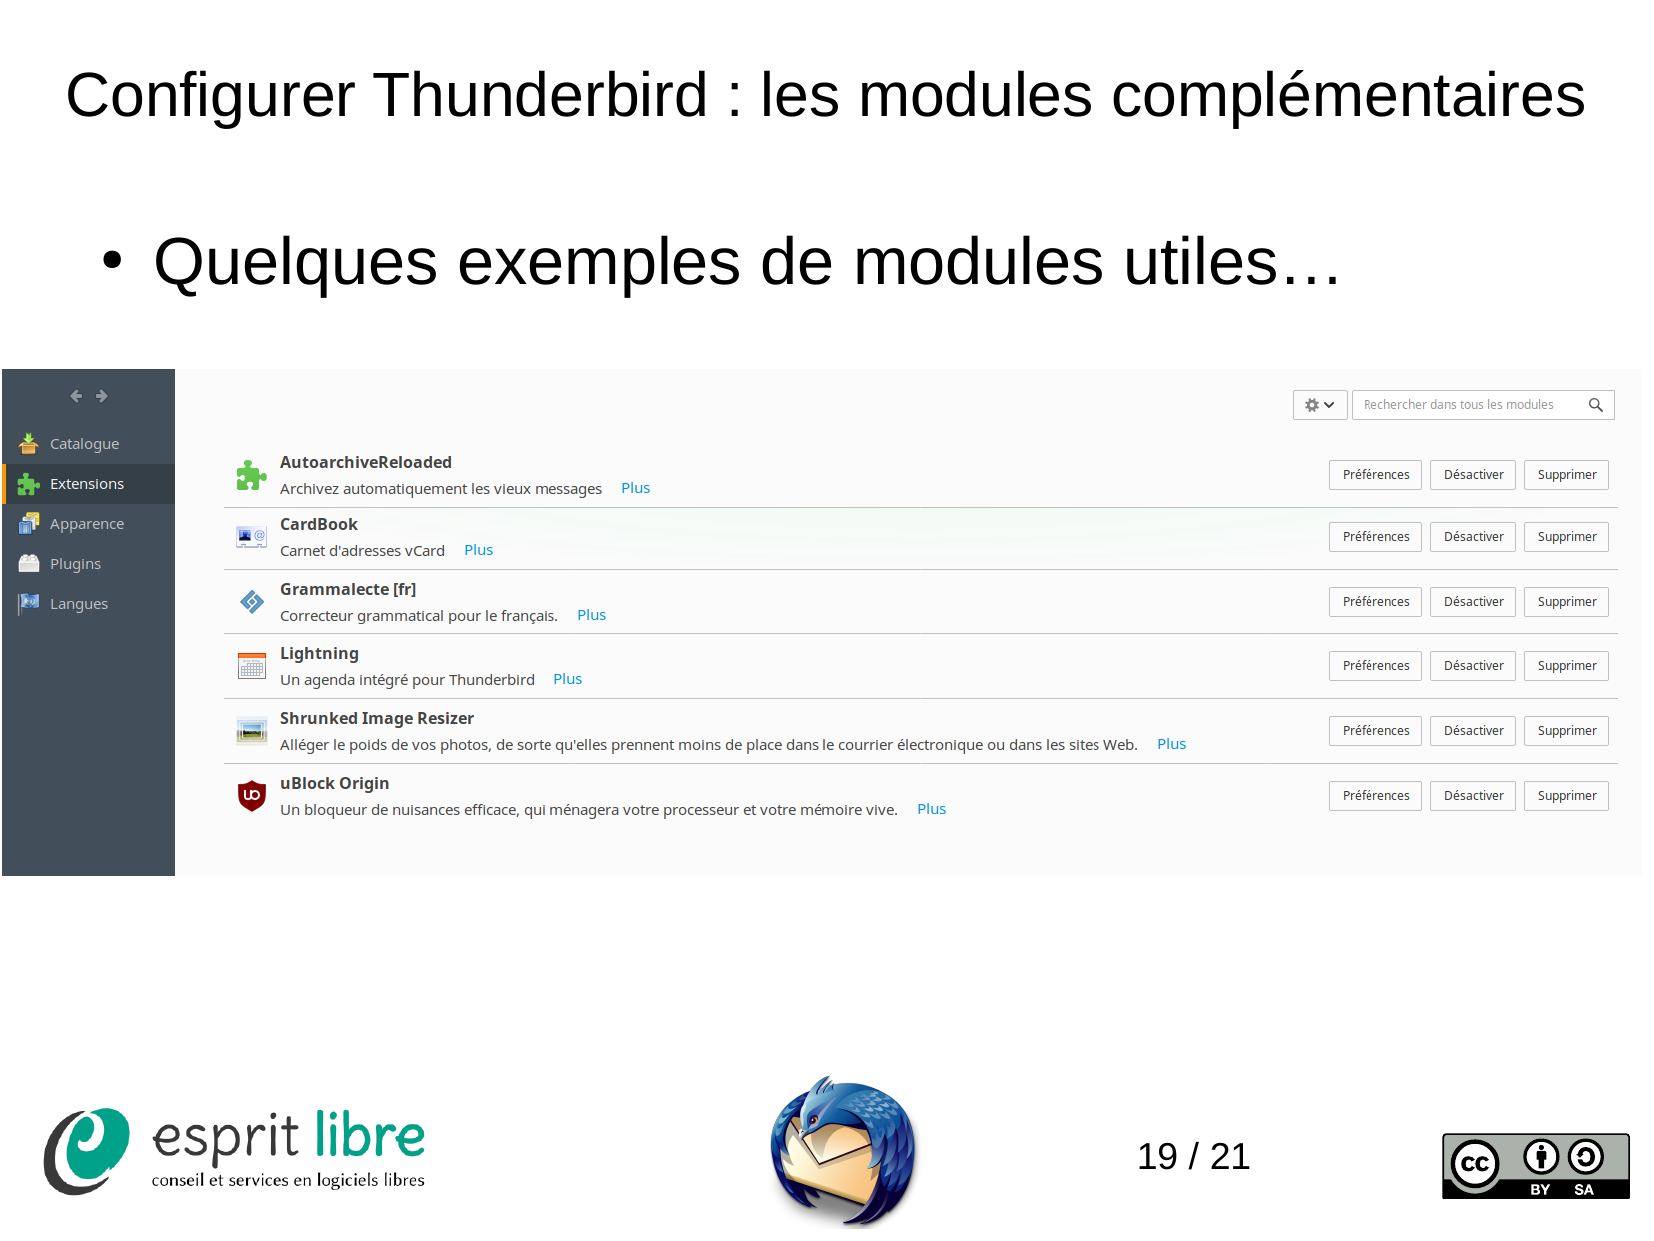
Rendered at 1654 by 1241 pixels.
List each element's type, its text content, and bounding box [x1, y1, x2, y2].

picture [1571, 369, 1642, 876]
title Configurer Thunderbird : les modules complémentaires [0, 20, 1654, 169]
picture [0, 1009, 480, 1241]
picture [2, 369, 82, 876]
list Quelques exemples de modules utiles… [82, 224, 1571, 922]
picture [767, 1074, 922, 1229]
